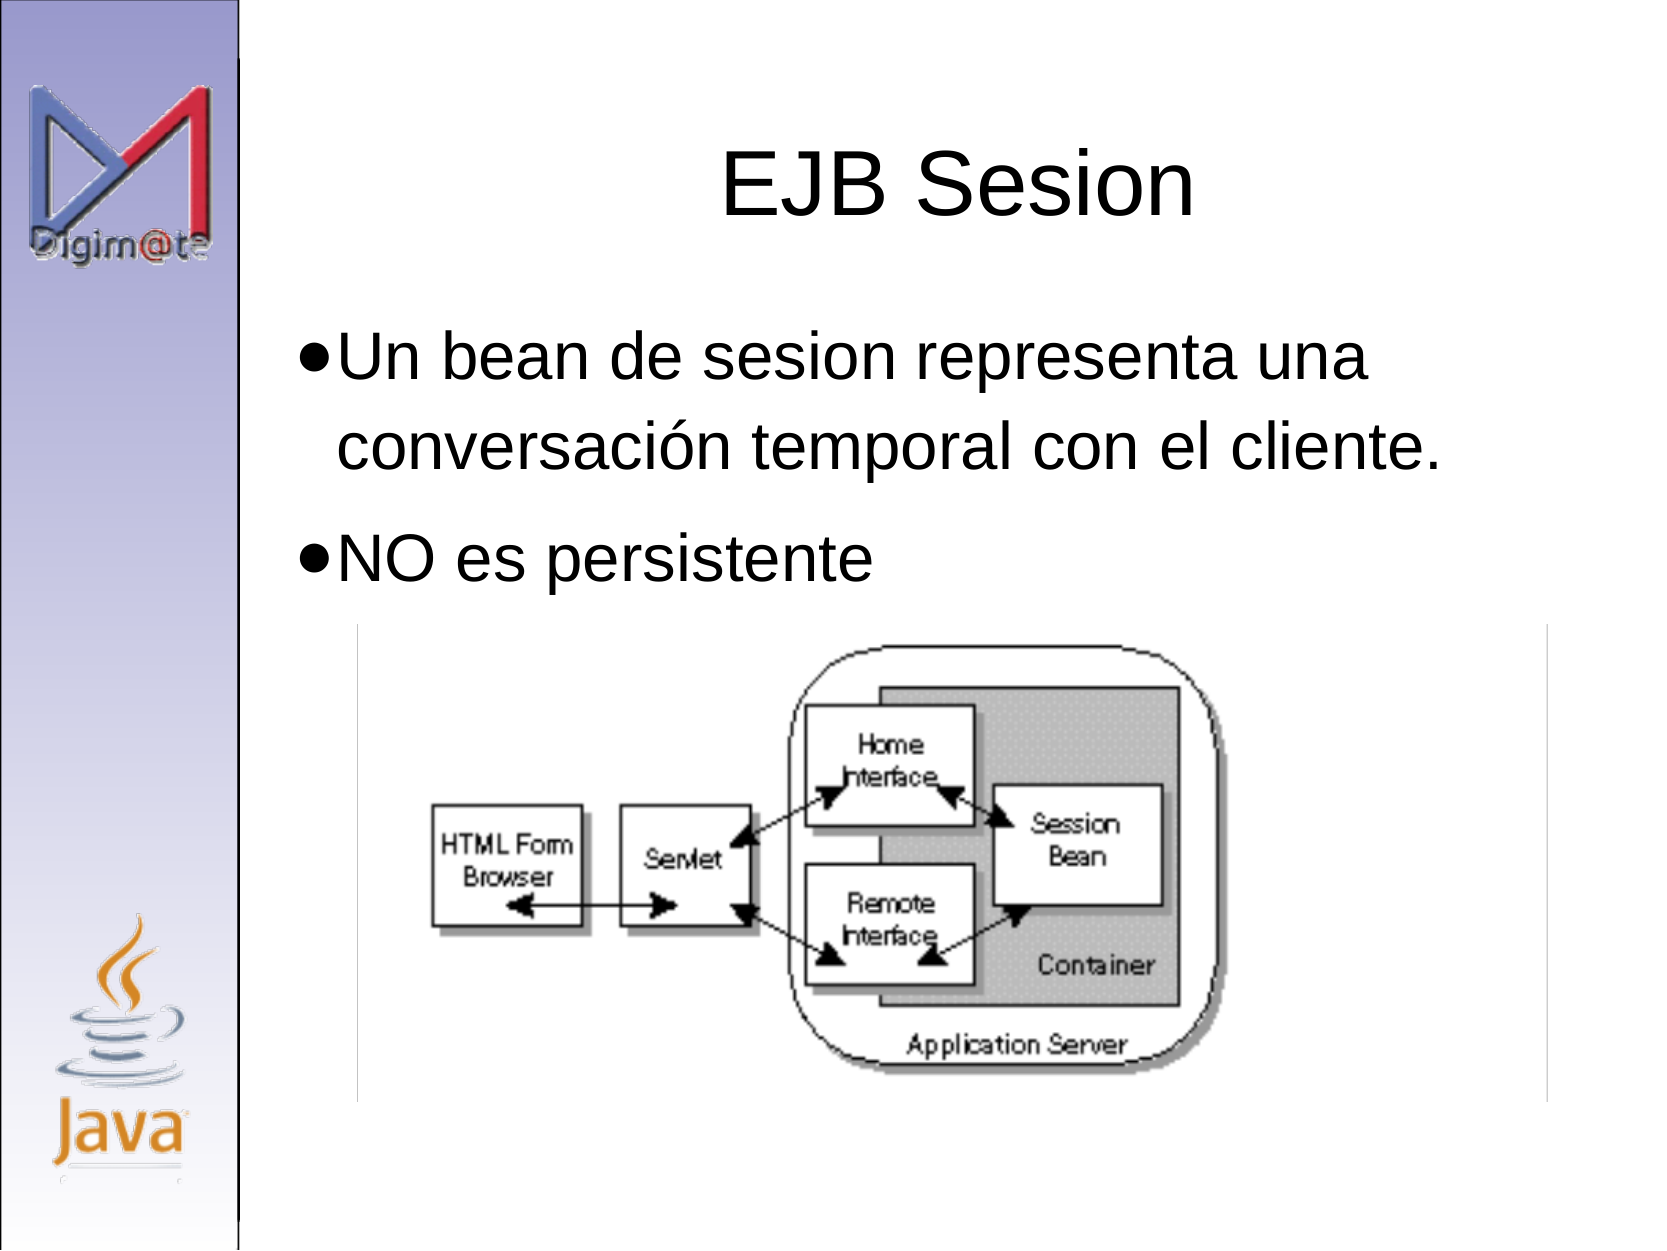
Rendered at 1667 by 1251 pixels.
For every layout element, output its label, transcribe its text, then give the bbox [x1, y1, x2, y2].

title EJB Sesion [267, 65, 1650, 281]
picture [0, 0, 1667, 1250]
list Un bean de sesion representa una conversación temporal con el cliente. NO es persistente [267, 297, 1596, 1130]
